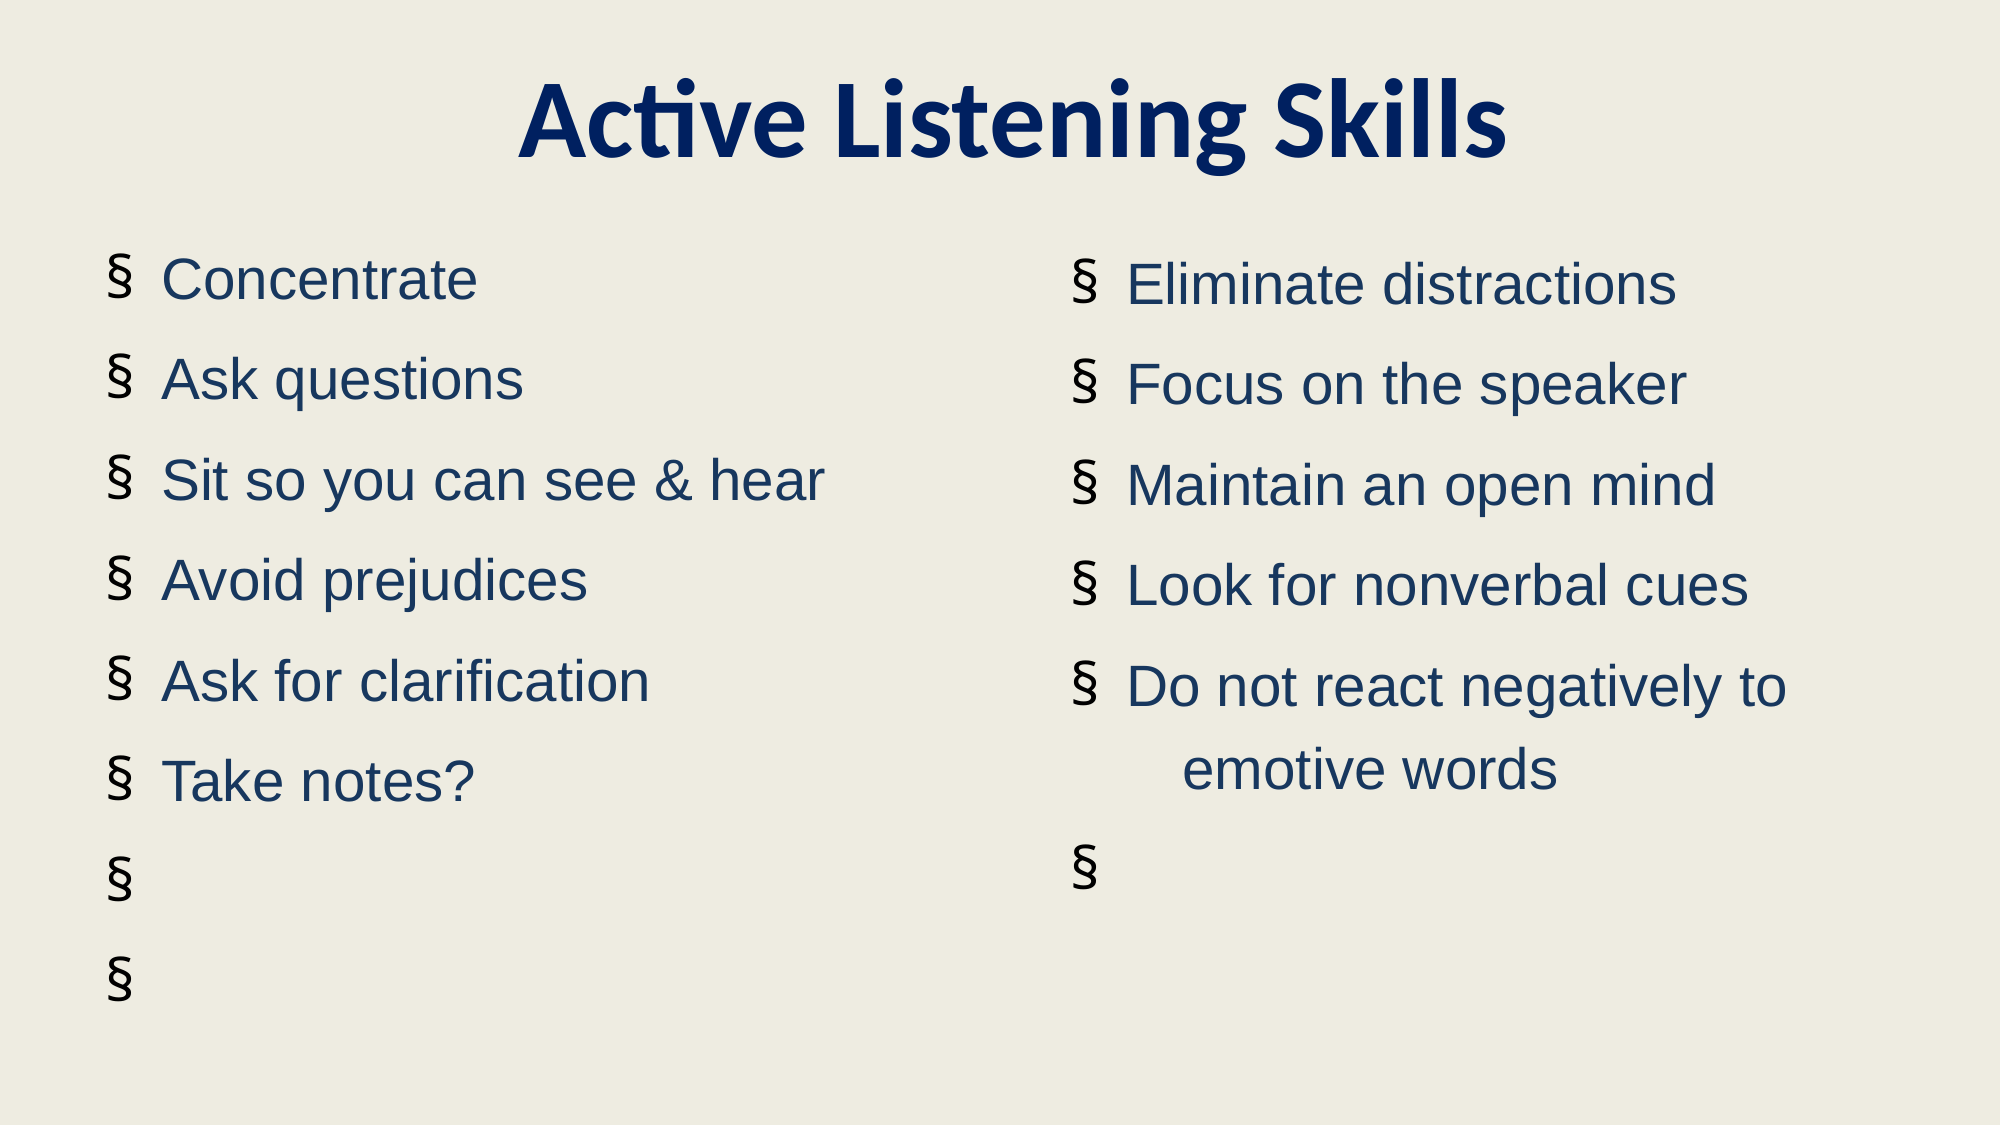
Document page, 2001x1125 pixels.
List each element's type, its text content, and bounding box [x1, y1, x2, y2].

text_box Active Listening Skills [327, 31, 1701, 194]
list Eliminate distractions Focus on the speaker Maintain an open mind Look for nonverbal cues Do not react negatively to emotive words [1055, 224, 1935, 958]
list Concentrate Ask questions Sit so you can see & hear Avoid prejudices Ask for clarification Take notes? [90, 219, 883, 953]
